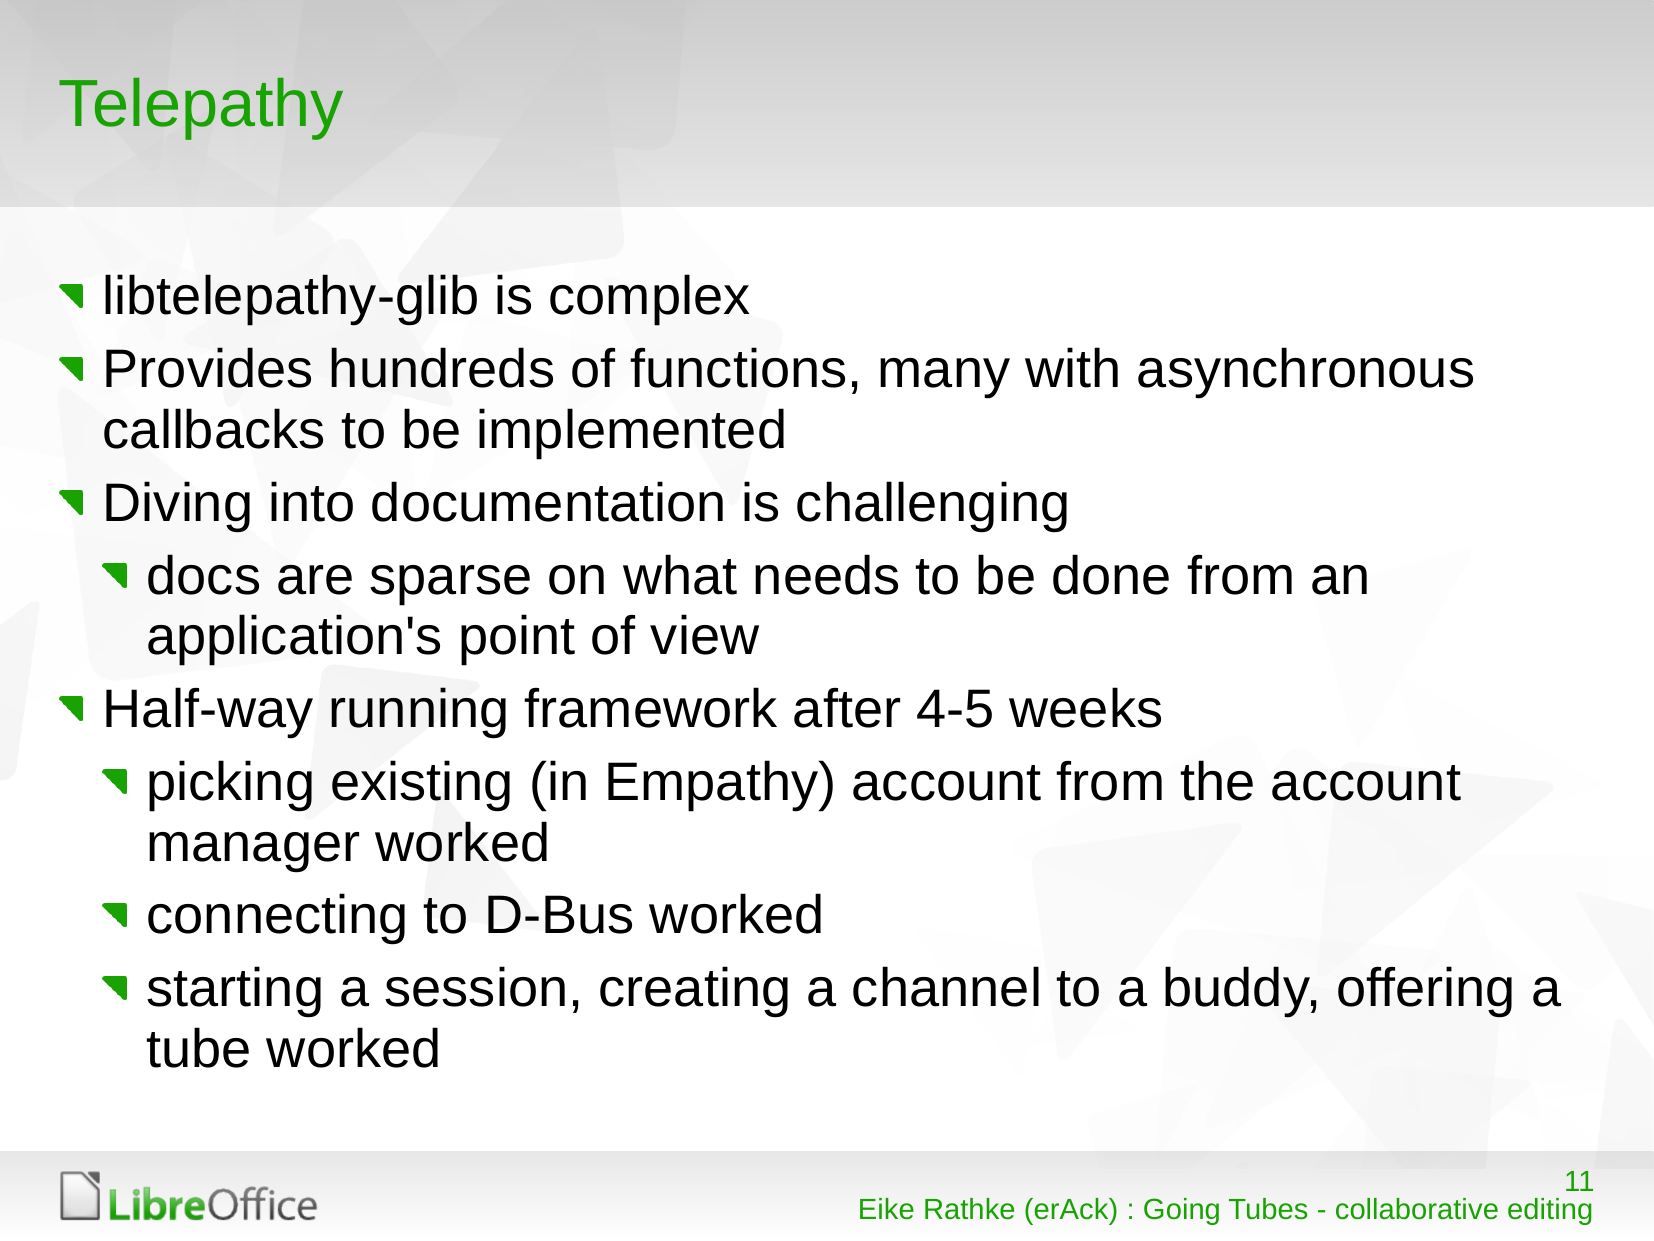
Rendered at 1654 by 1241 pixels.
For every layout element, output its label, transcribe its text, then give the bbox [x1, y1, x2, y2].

title Telepathy [59, 29, 1595, 178]
picture [915, 548, 1654, 1169]
picture [41, 1152, 337, 1240]
list libtelepathy-glib is complex Provides hundreds of functions, many with asynchronous callbacks to be implemented Diving into documentation is challenging docs are sparse on what needs to be done from an application's point of view Half-way running framework after 4-5 weeks picking existing (in Empathy) account from the account manager worked connecting to D-Bus worked starting a session, creating a channel to a buddy, offering a tube worked [59, 265, 1595, 1114]
picture [0, 0, 783, 931]
